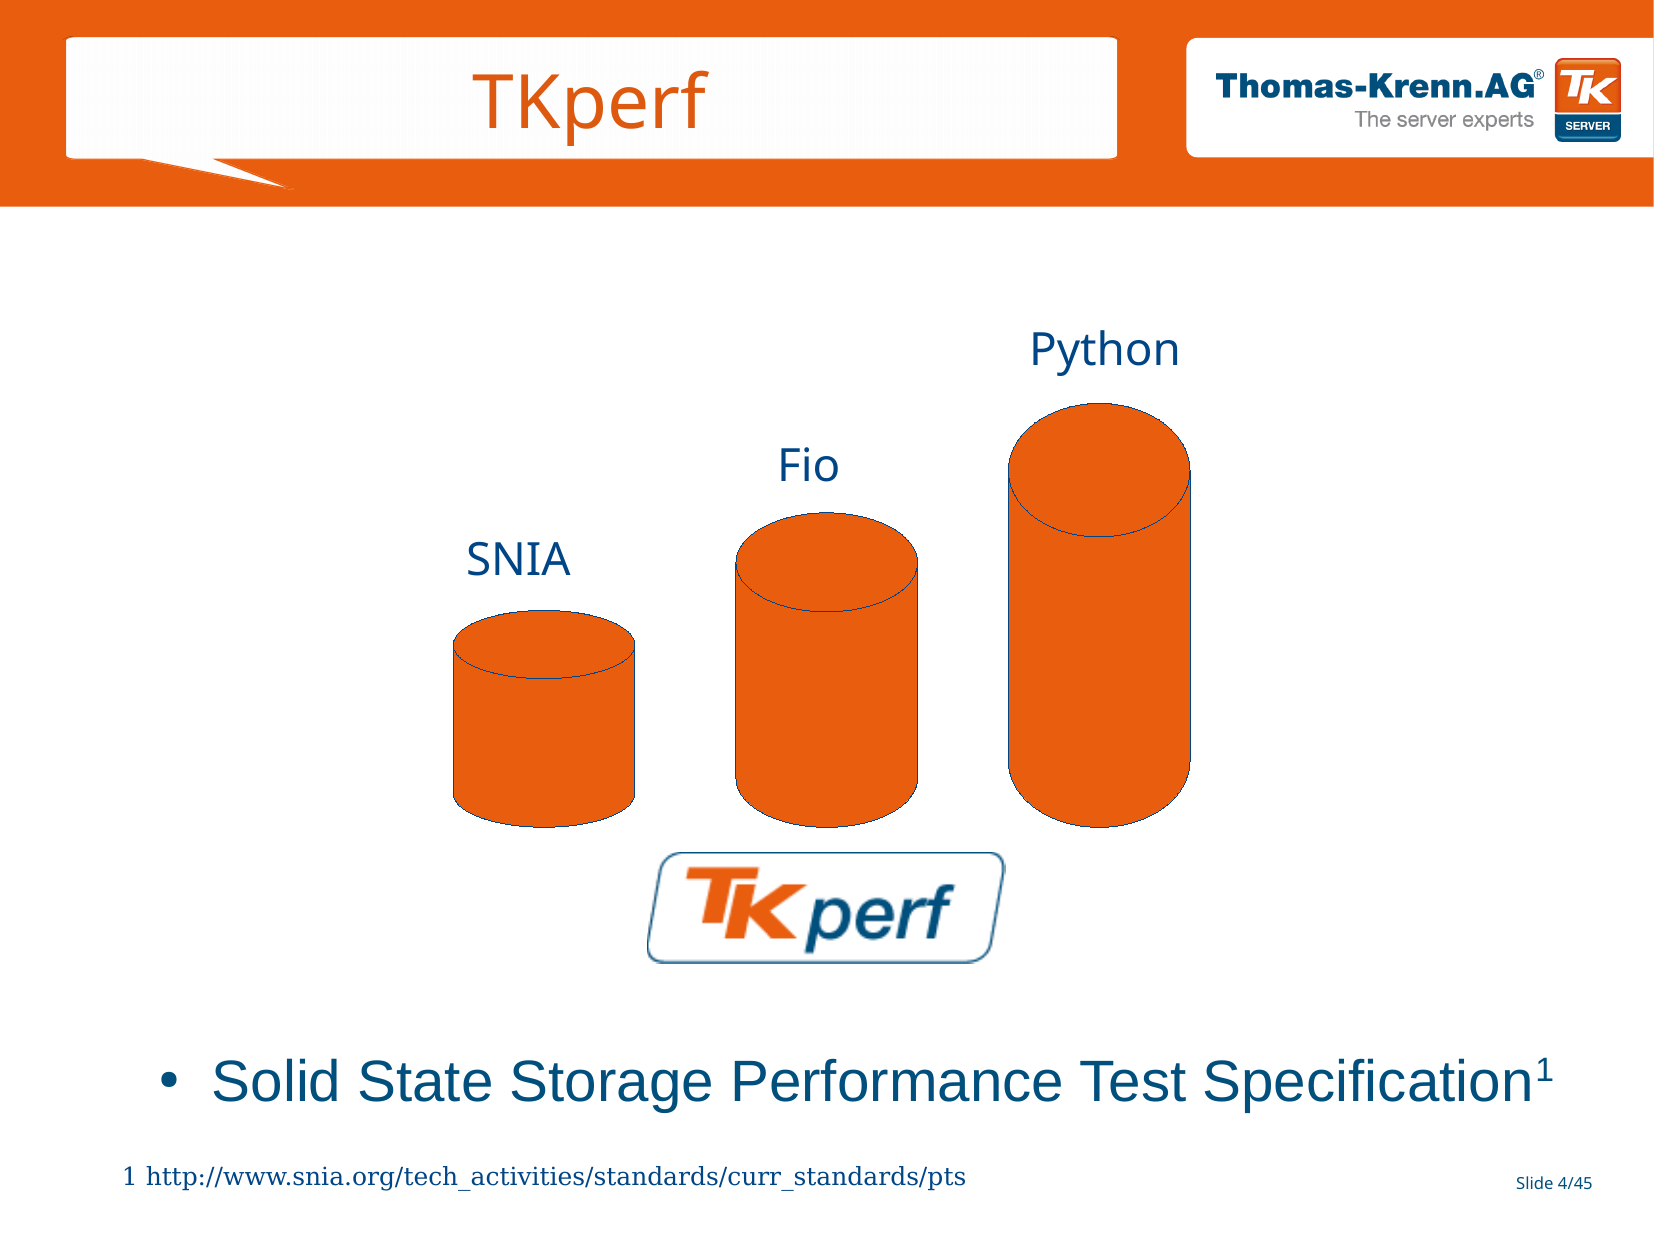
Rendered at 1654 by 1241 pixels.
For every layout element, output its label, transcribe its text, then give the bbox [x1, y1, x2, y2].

text_box SNIA [451, 518, 622, 613]
text_box 1 http://www.snia.org/tech_activities/standards/curr_standards/pts [107, 1154, 1387, 1199]
text_box [735, 519, 918, 828]
text_box [453, 613, 635, 828]
picture [63, 36, 1120, 190]
title TKperf [69, 35, 1110, 165]
text_box Solid State Storage Performance Test Specification1 [70, 1048, 1584, 1117]
text_box Fio [762, 424, 879, 519]
picture [647, 852, 1006, 964]
text_box Python [1014, 308, 1225, 403]
picture [1216, 58, 1621, 142]
text_box [1008, 403, 1191, 828]
